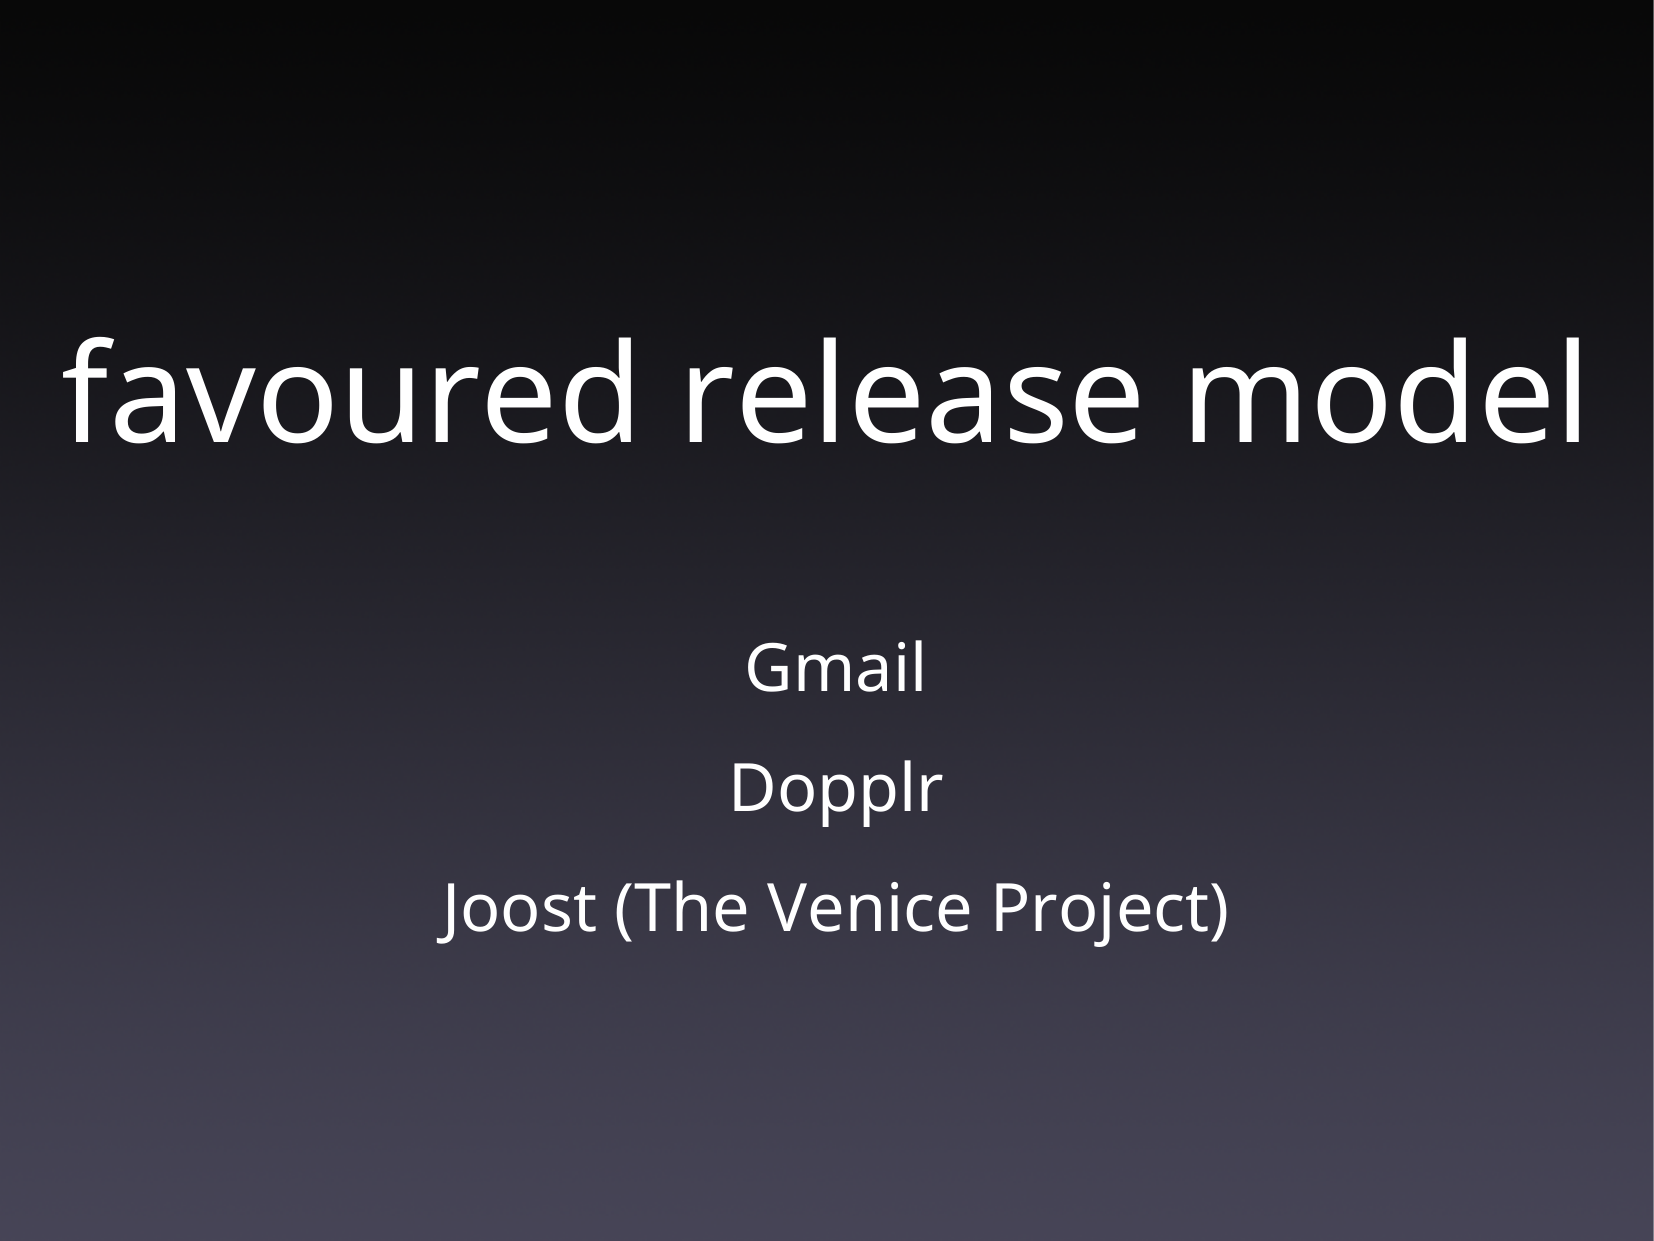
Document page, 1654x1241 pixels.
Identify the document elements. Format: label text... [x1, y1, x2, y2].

list Gmail Dopplr Joost (The Venice Project) [121, 620, 1534, 1127]
picture [0, 0, 1654, 1241]
title favoured release model [29, 187, 1625, 591]
